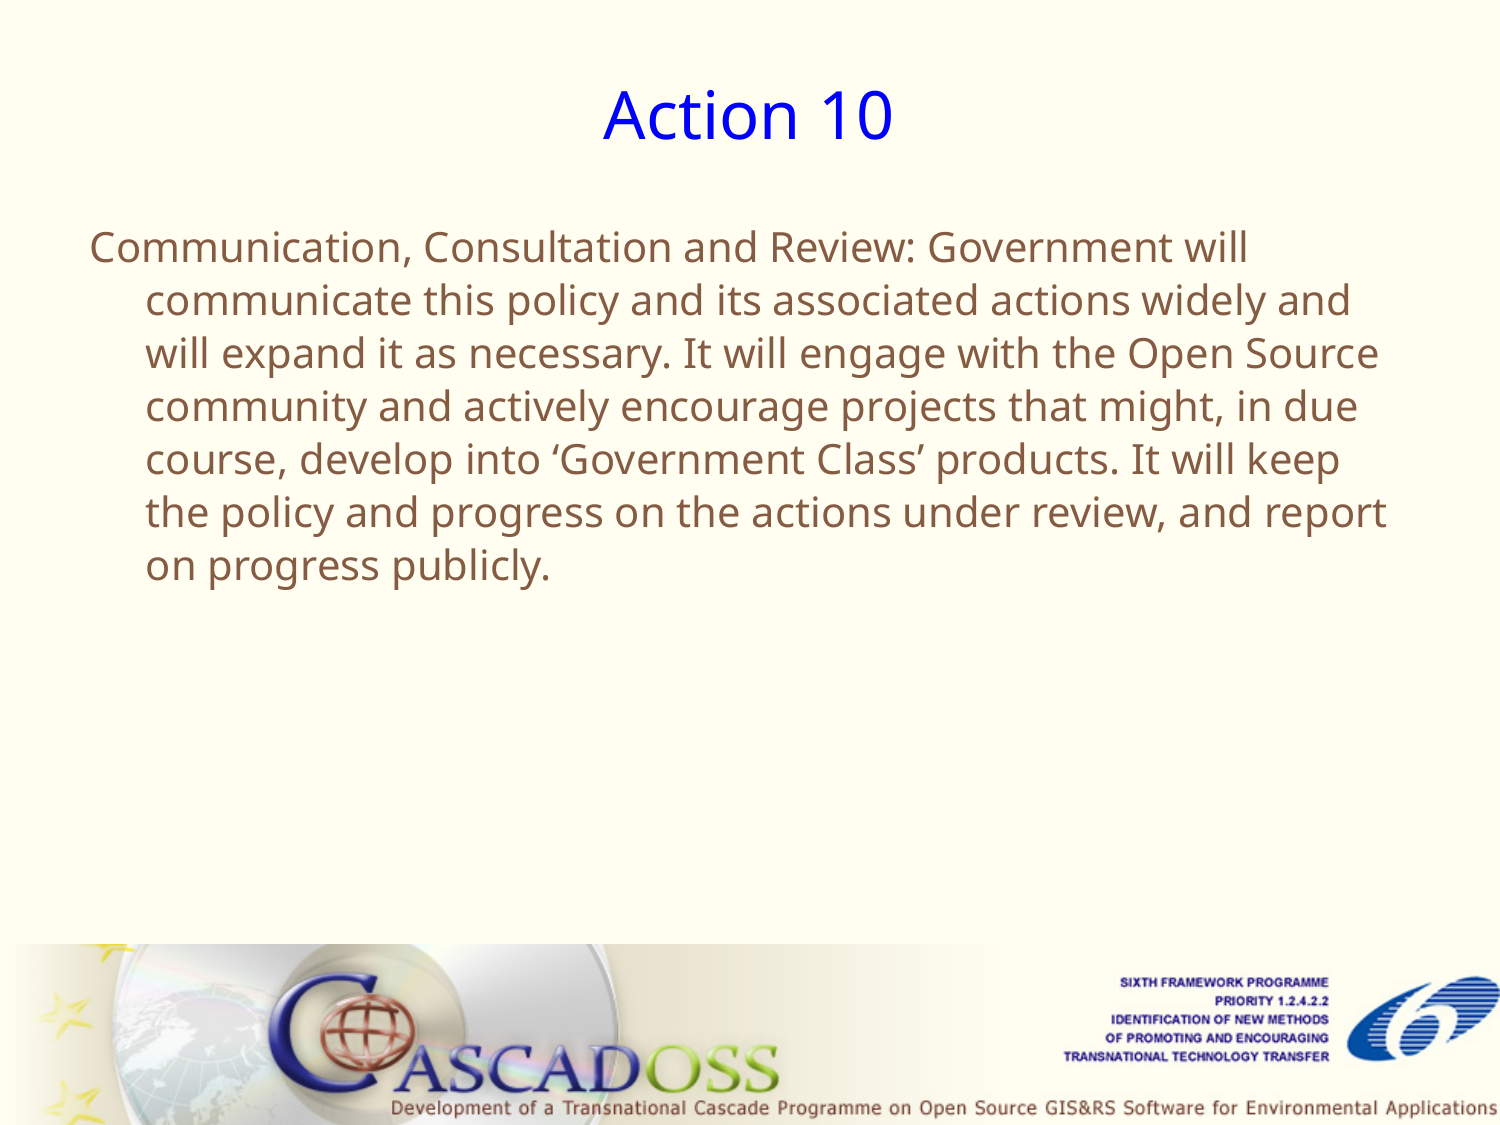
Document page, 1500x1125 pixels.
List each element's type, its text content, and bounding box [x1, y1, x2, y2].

picture [0, 944, 1500, 1125]
title Action 10 [74, 20, 1425, 208]
list Communication, Consultation and Review: Government will communicate this policy and its associated actions widely and will expand it as necessary. It will engage with the Open Source community and actively encourage projects that might, in due course, develop into ‘Government Class’ products. It will keep the policy and progress on the actions under review, and report on progress publicly. [74, 208, 1425, 951]
